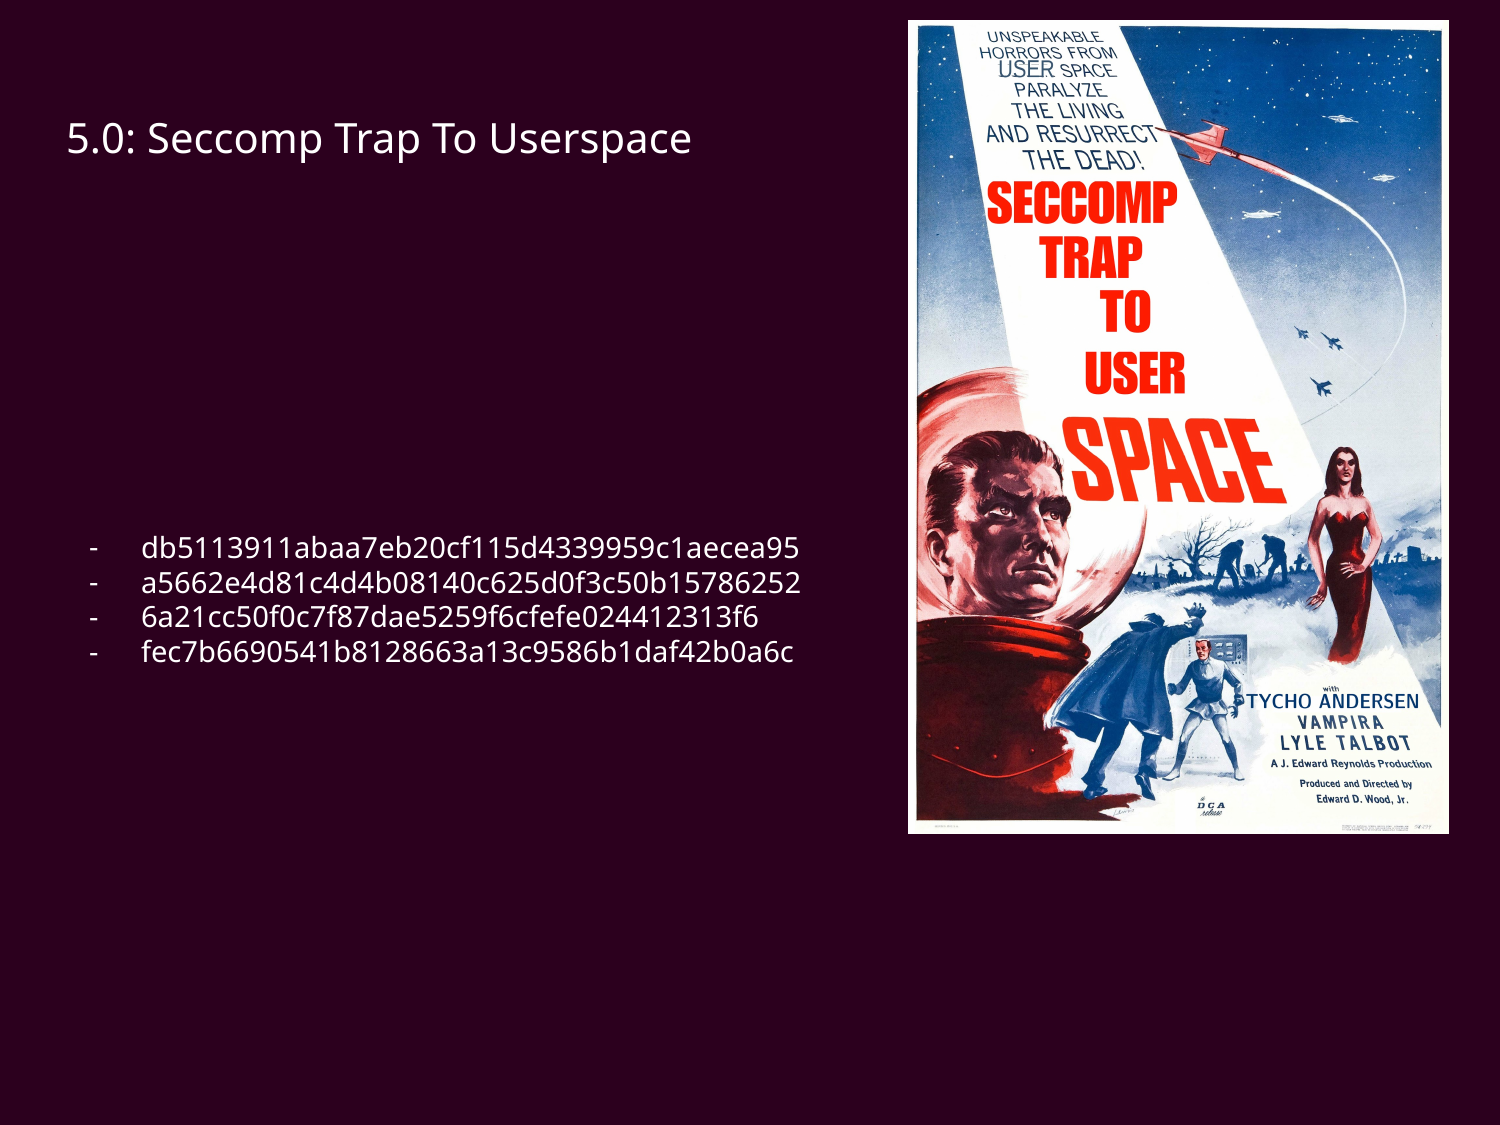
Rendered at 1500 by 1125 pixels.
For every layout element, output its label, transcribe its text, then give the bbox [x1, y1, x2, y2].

picture [908, 20, 1449, 834]
text_box db5113911abaa7eb20cf115d4339959c1aecea95 a5662e4d81c4d4b08140c625d0f3c50b15786252 6a21cc50f0c7f87dae5259f6cfefe024412313f6 fec7b6690541b8128663a13c9586b1daf42b0a6c [51, 224, 1440, 974]
text_box 5.0: Seccomp Trap To Userspace [51, 97, 908, 223]
